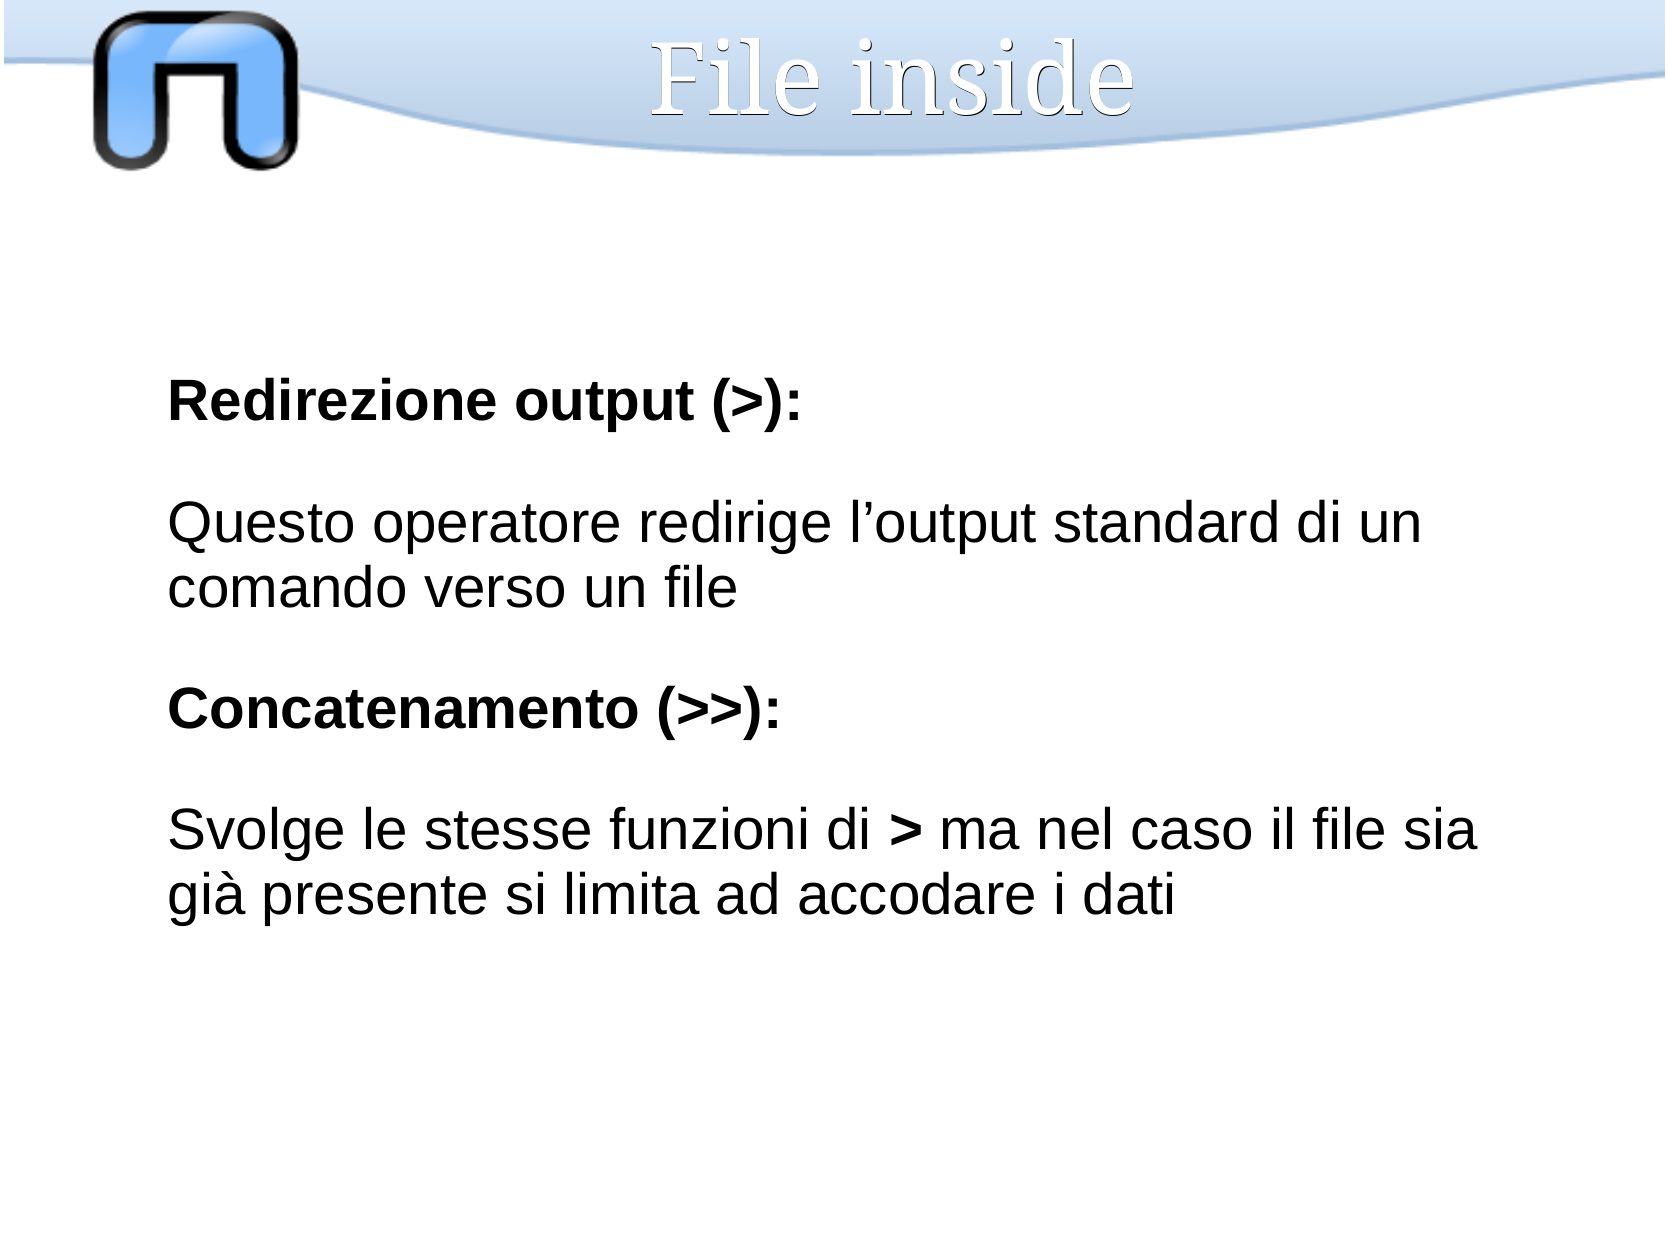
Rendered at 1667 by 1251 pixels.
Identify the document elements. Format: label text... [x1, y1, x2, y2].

picture [0, 0, 1667, 1251]
text_box File inside [373, 0, 1497, 159]
list Redirezione output (>): Questo operatore redirige l’output standard di un comando verso un file Concatenamento (>>): Svolge le stesse funzioni di > ma nel caso il file sia già presente si limita ad accodare i dati [167, 368, 1510, 997]
